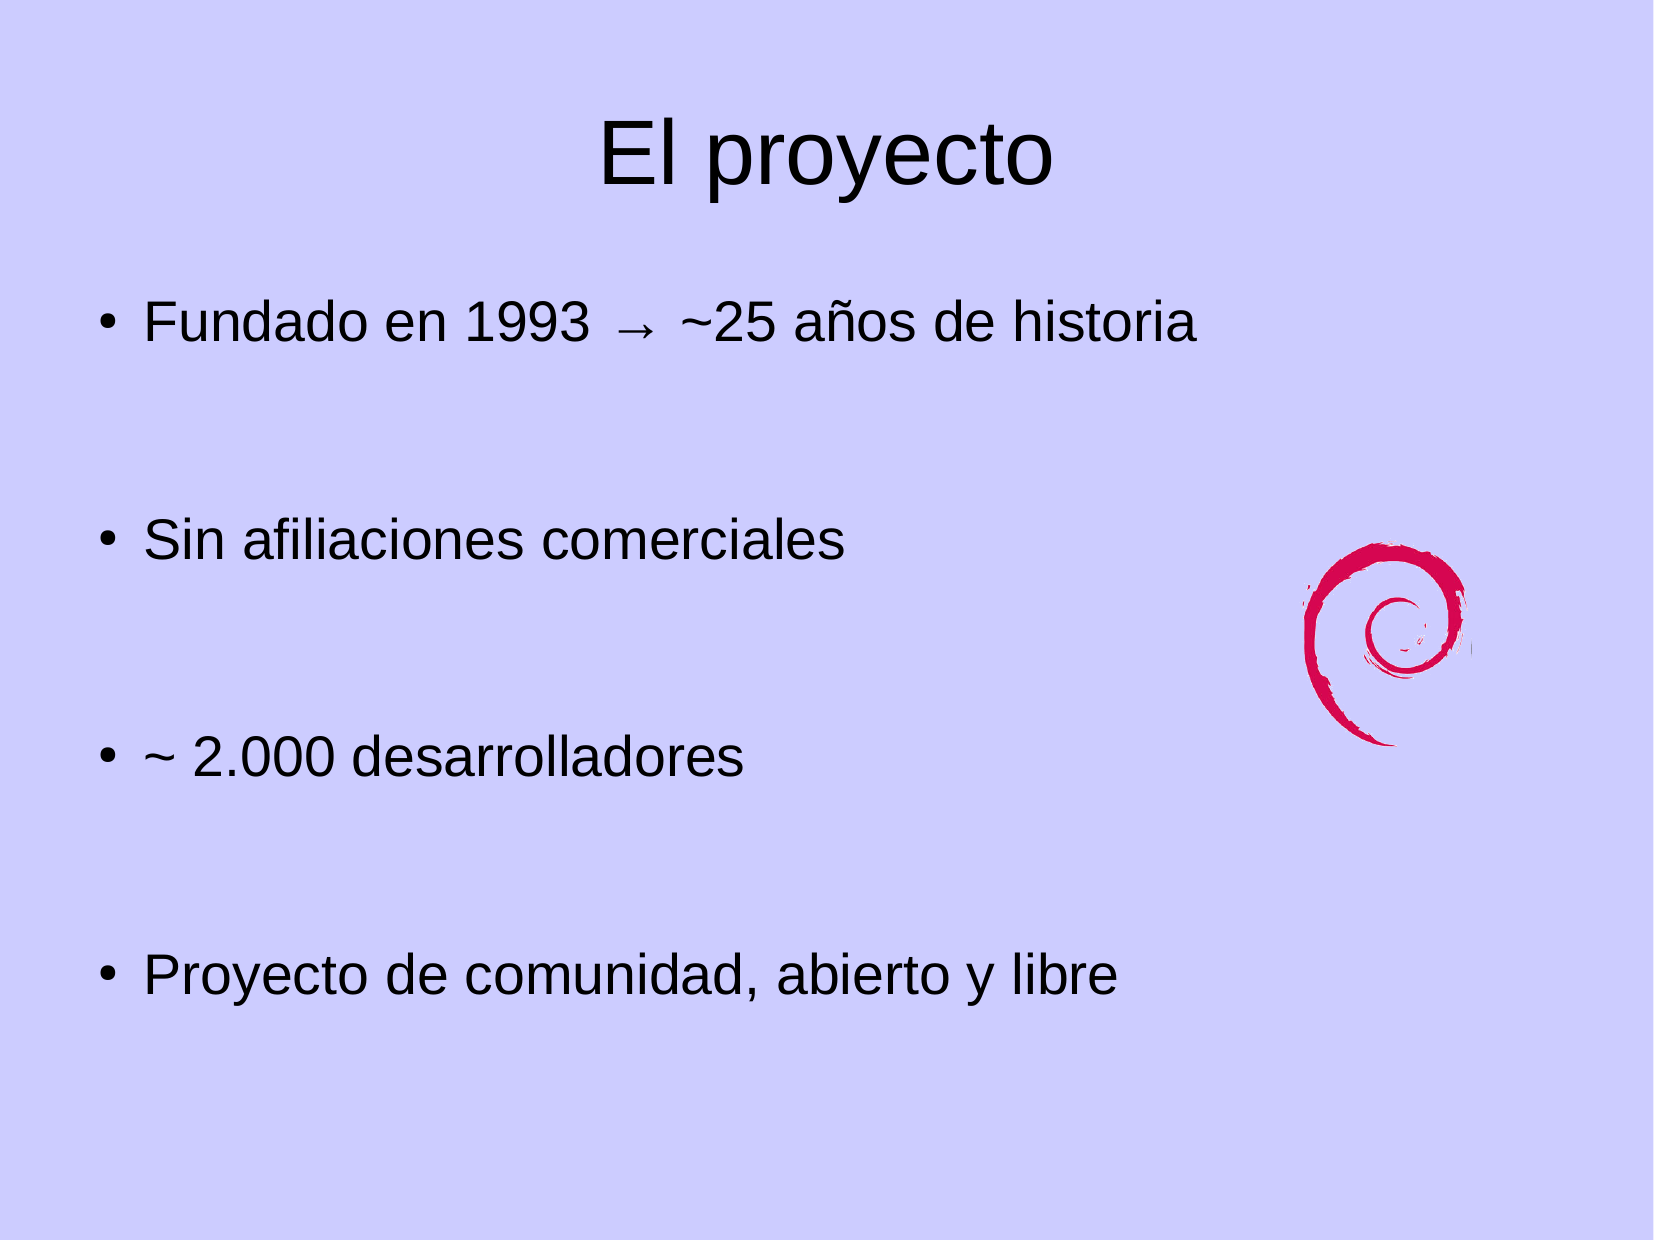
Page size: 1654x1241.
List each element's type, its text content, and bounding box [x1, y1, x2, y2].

list Fundado en 1993 → ~25 años de historia Sin afiliaciones comerciales ~ 2.000 desarrolladores Proyecto de comunidad, abierto y libre [82, 290, 1571, 1010]
title El proyecto [82, 49, 1571, 257]
picture [1287, 531, 1472, 753]
